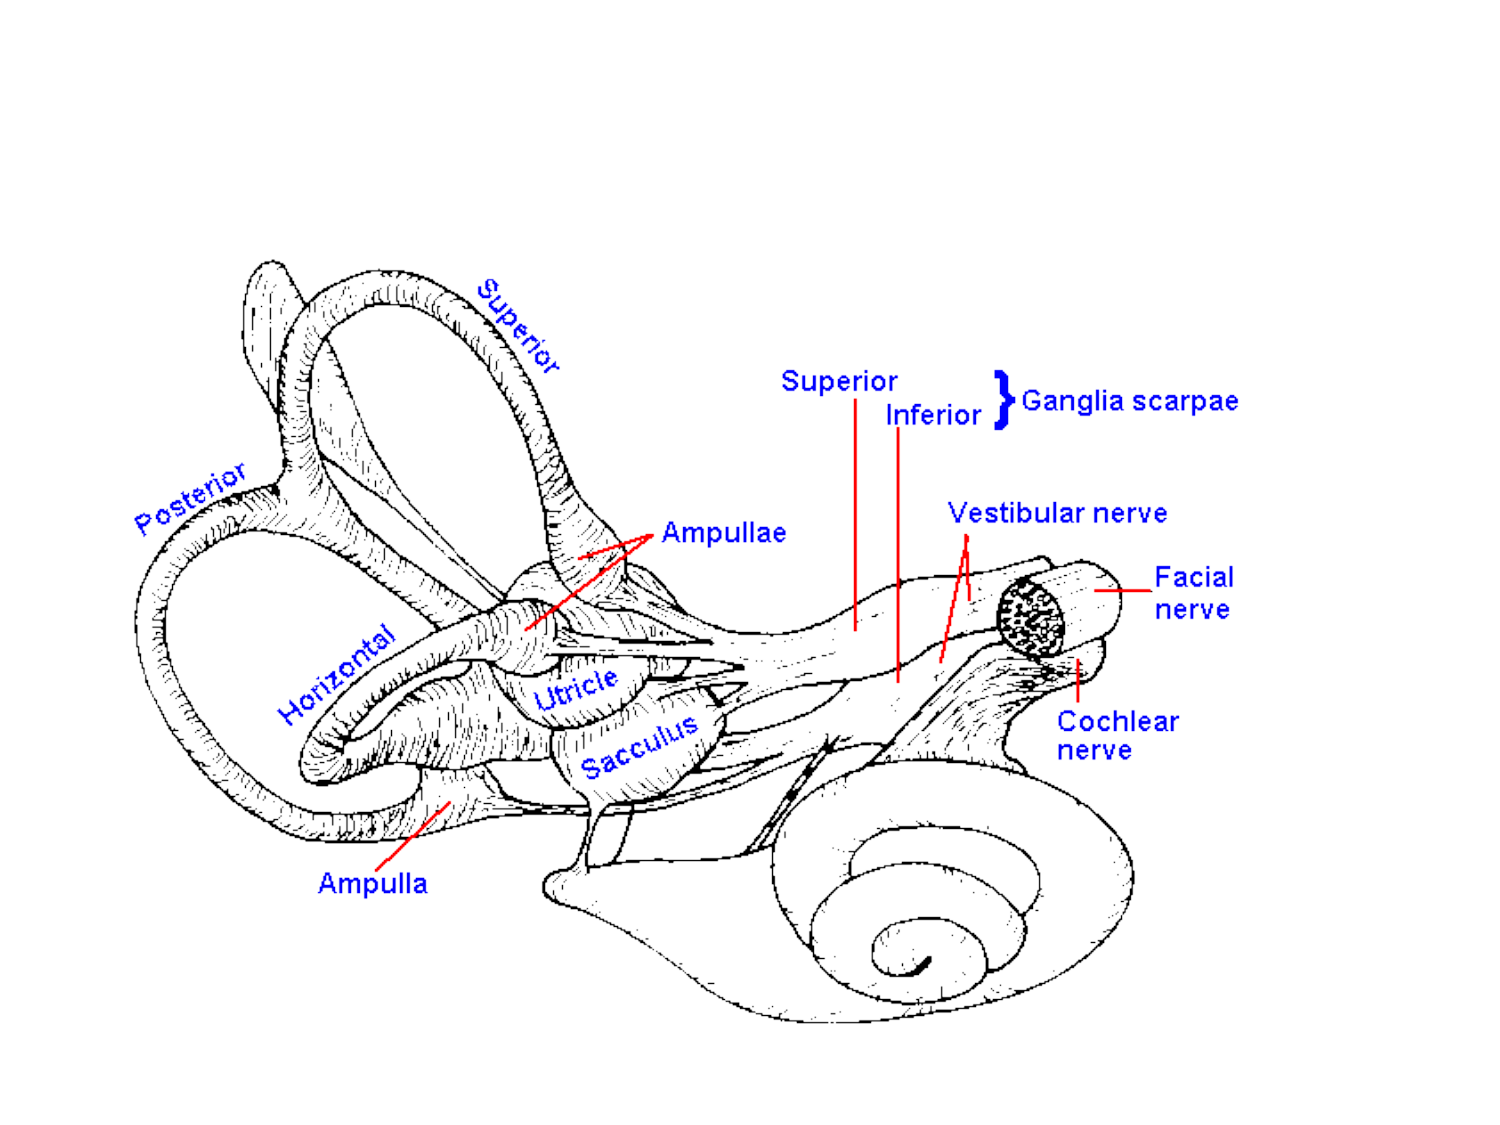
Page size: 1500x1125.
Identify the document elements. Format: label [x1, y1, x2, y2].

picture [99, 249, 1251, 1056]
